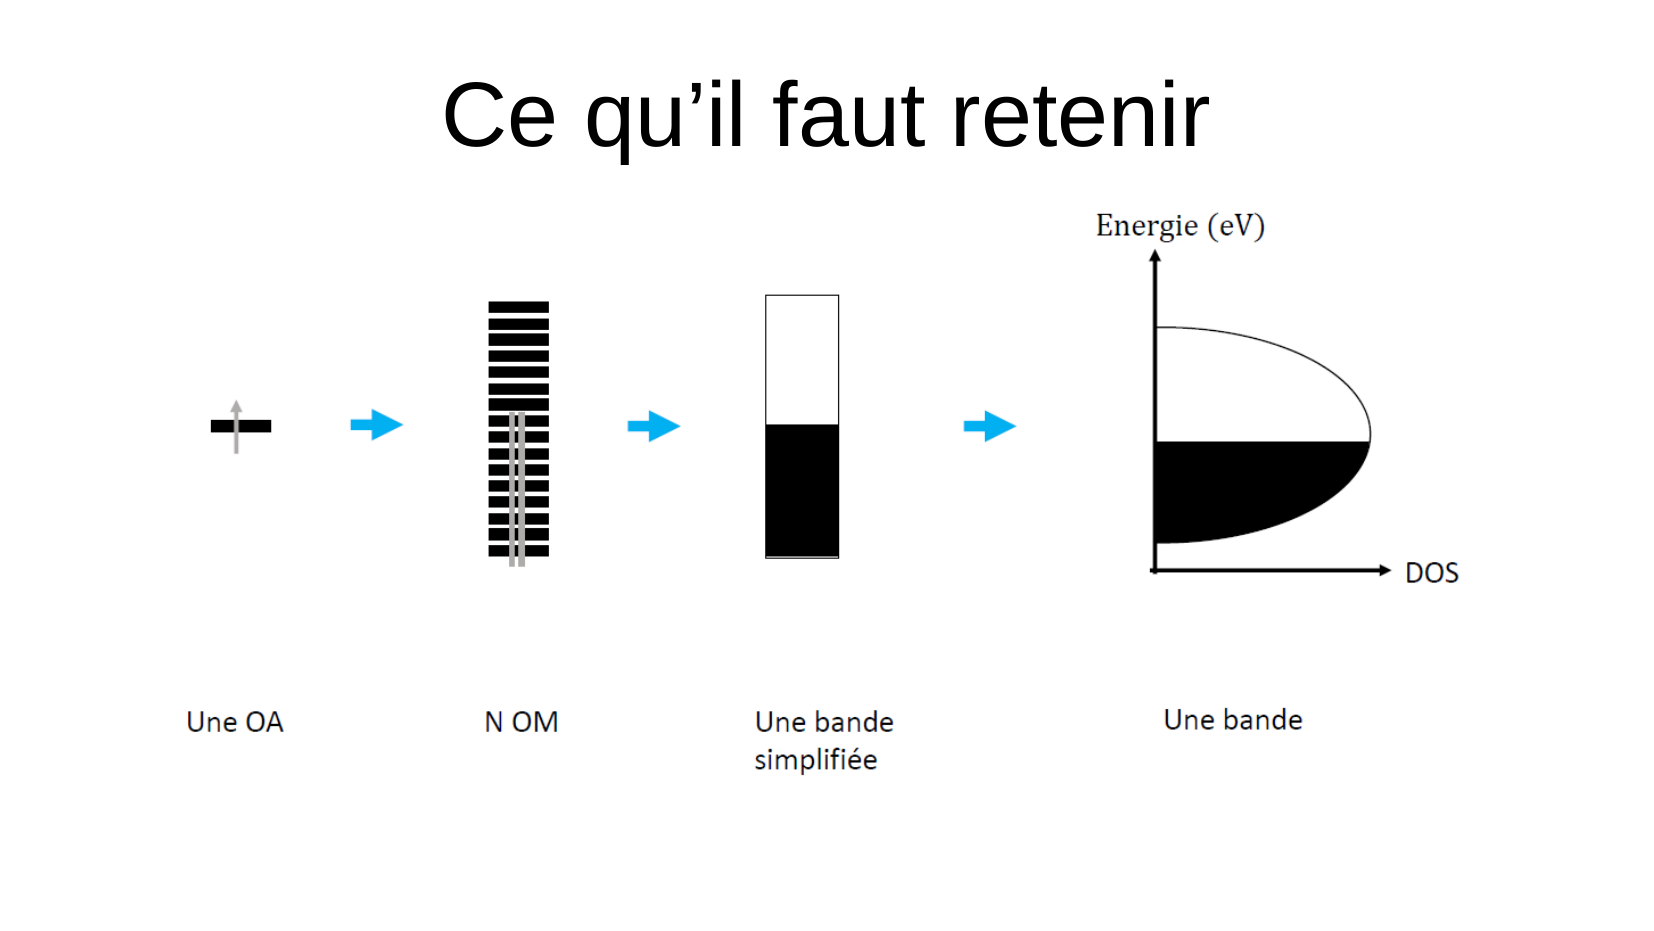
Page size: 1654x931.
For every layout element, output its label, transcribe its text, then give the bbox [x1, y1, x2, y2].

picture [129, 190, 1562, 807]
title Ce qu’il faut retenir [82, 37, 1571, 193]
